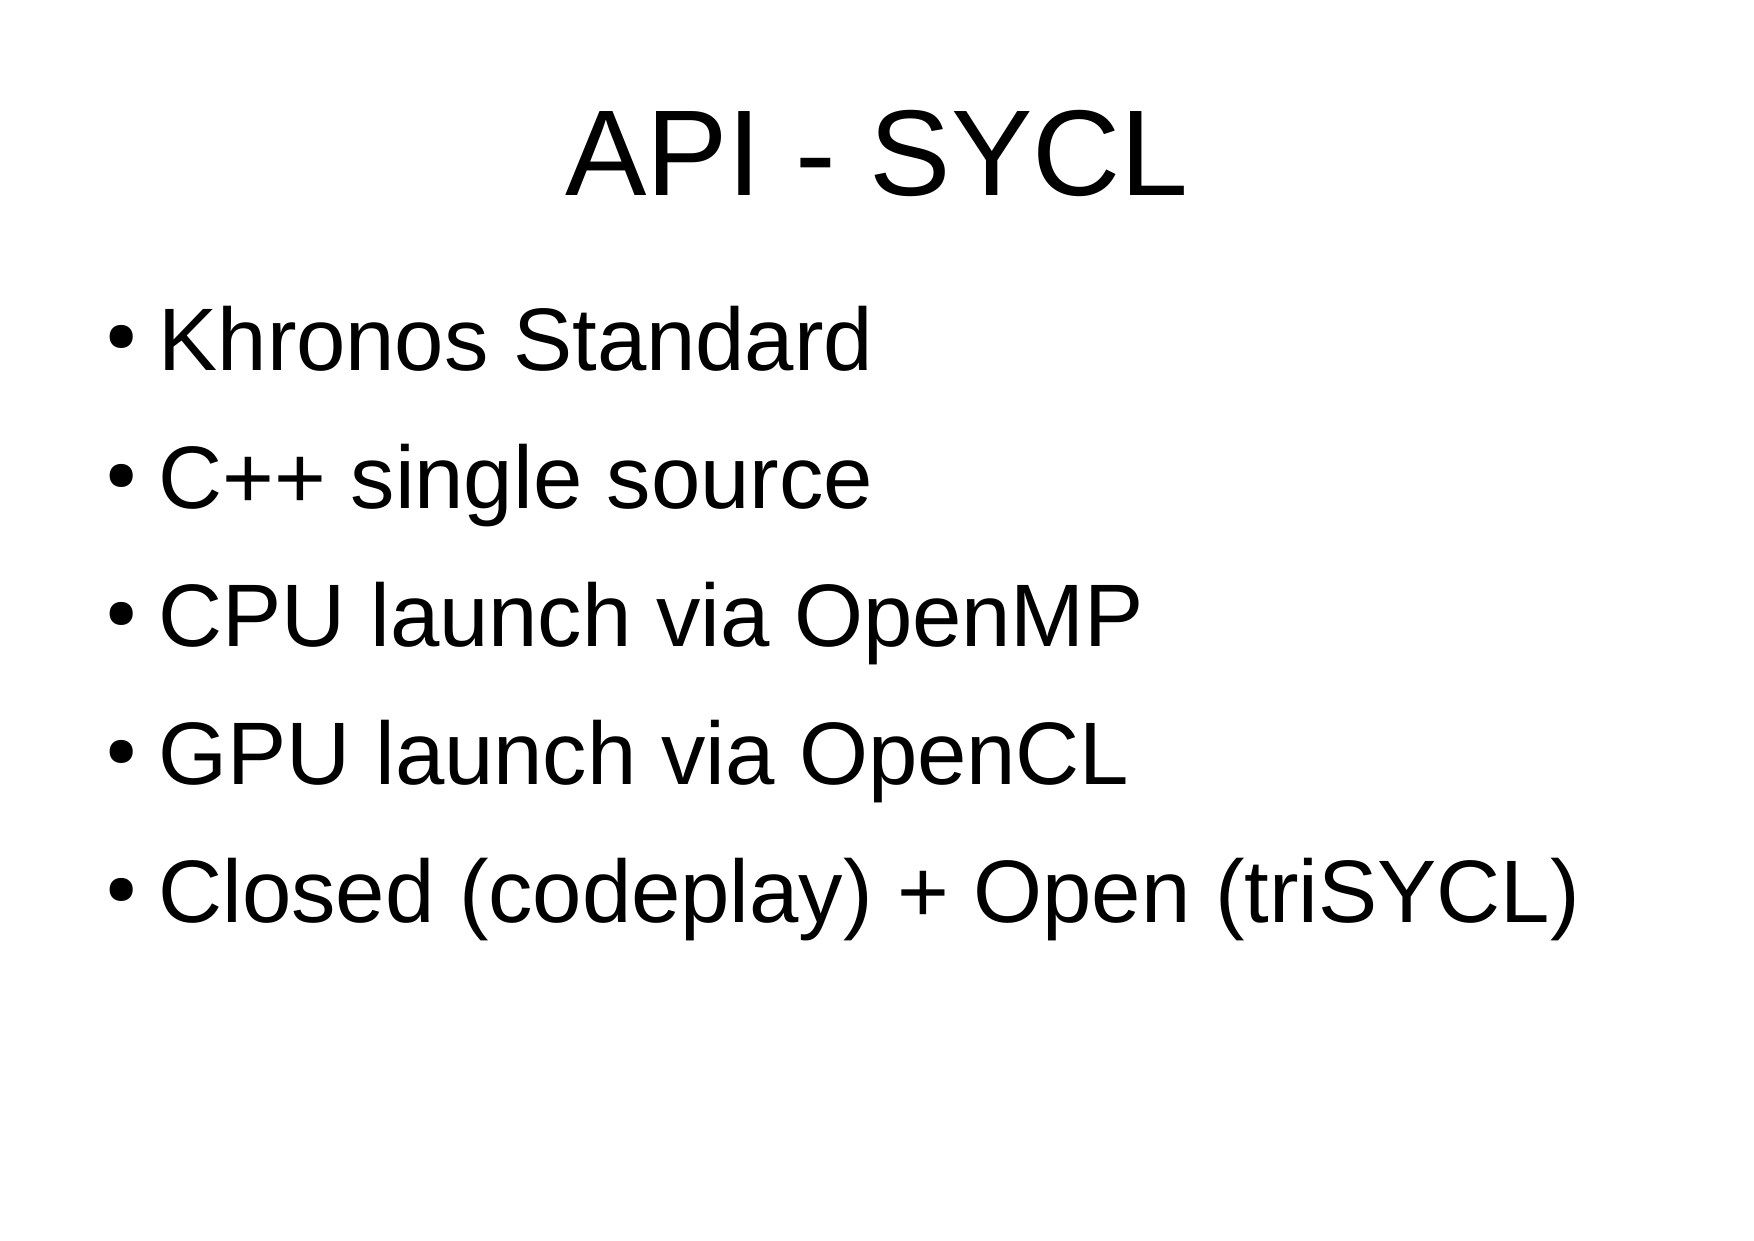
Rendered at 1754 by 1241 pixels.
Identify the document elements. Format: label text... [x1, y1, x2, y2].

title API - SYCL [87, 49, 1667, 257]
list Khronos Standard C++ single source CPU launch via OpenMP GPU launch via OpenCL Closed (codeplay) + Open (triSYCL) [87, 289, 1667, 1010]
